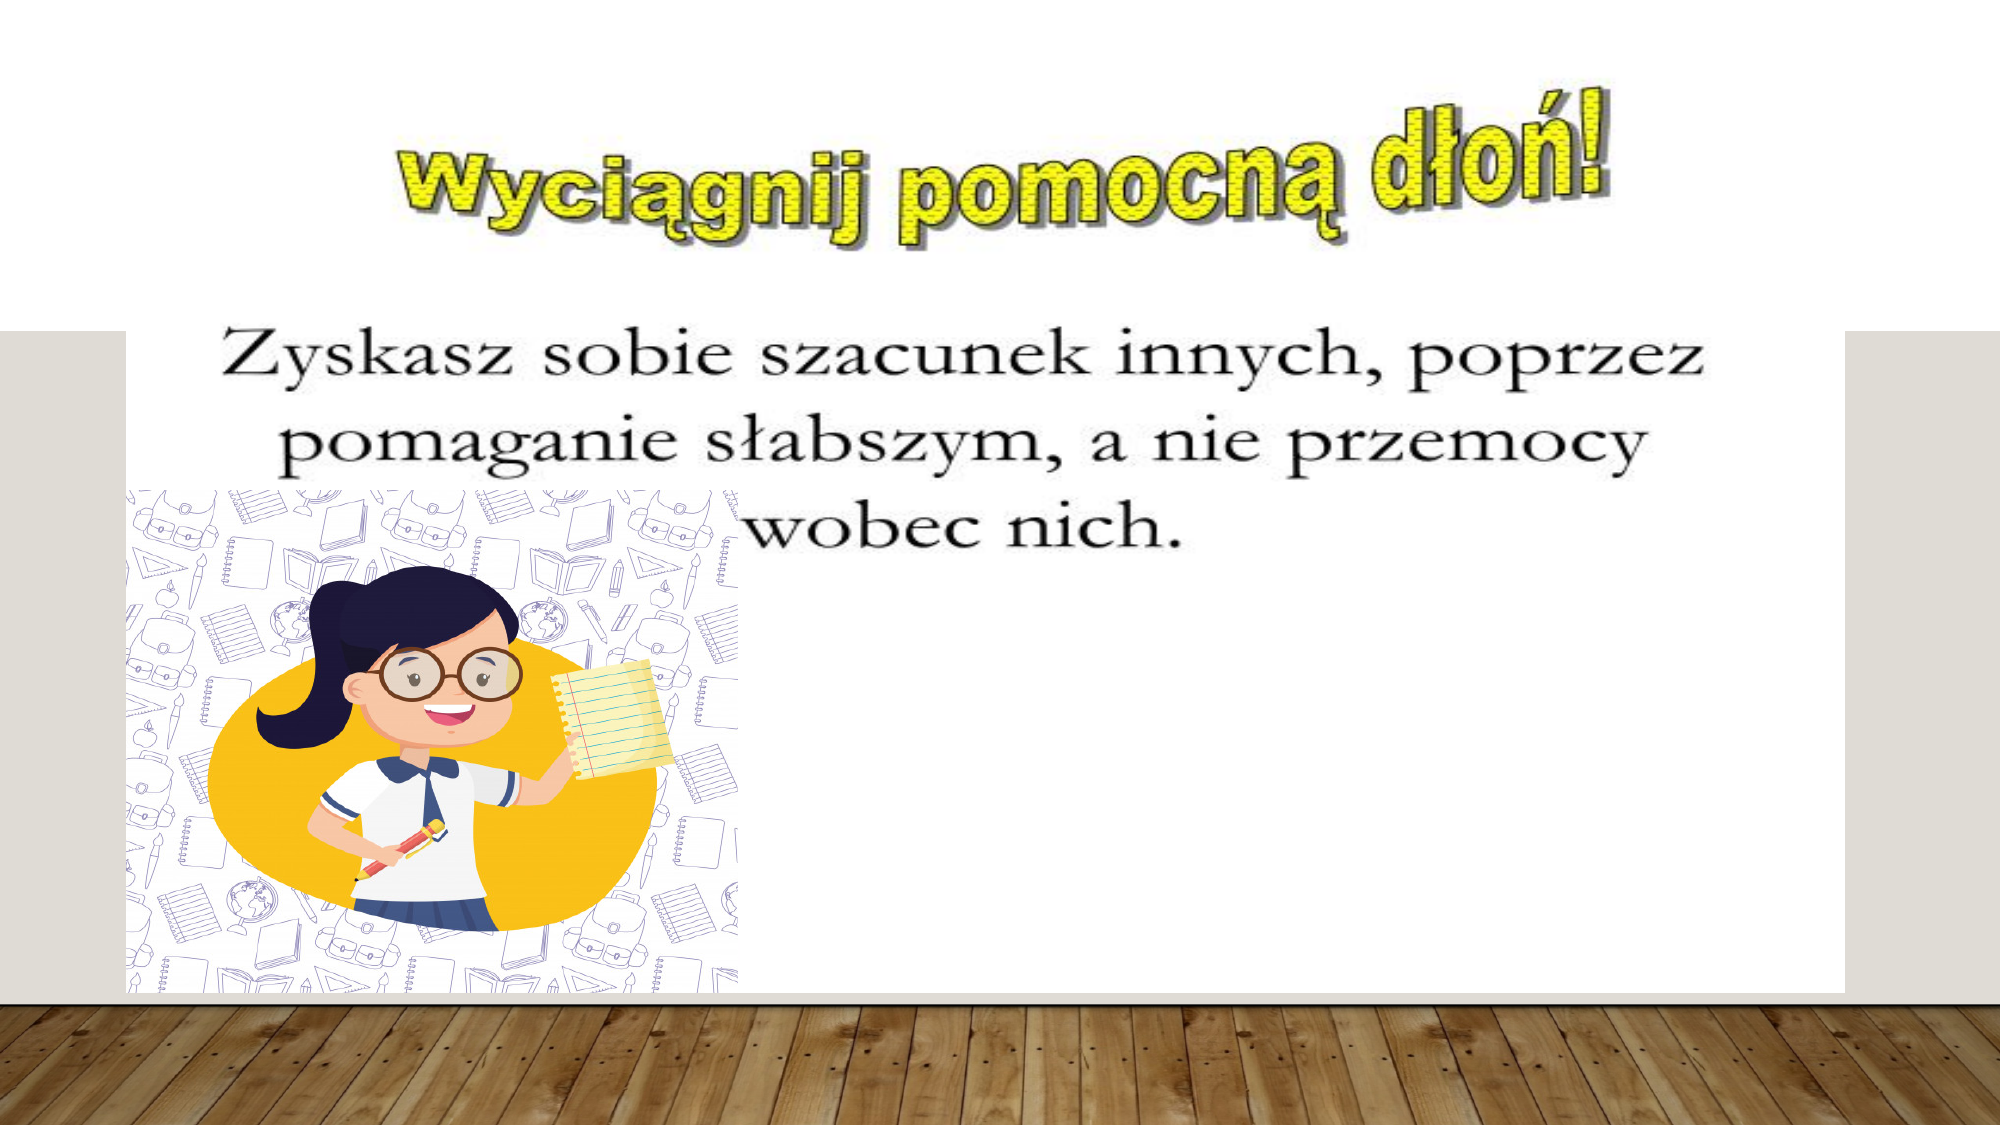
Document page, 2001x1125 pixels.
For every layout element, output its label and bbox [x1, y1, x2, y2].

picture [126, 21, 1845, 993]
picture [0, 1007, 2000, 1125]
